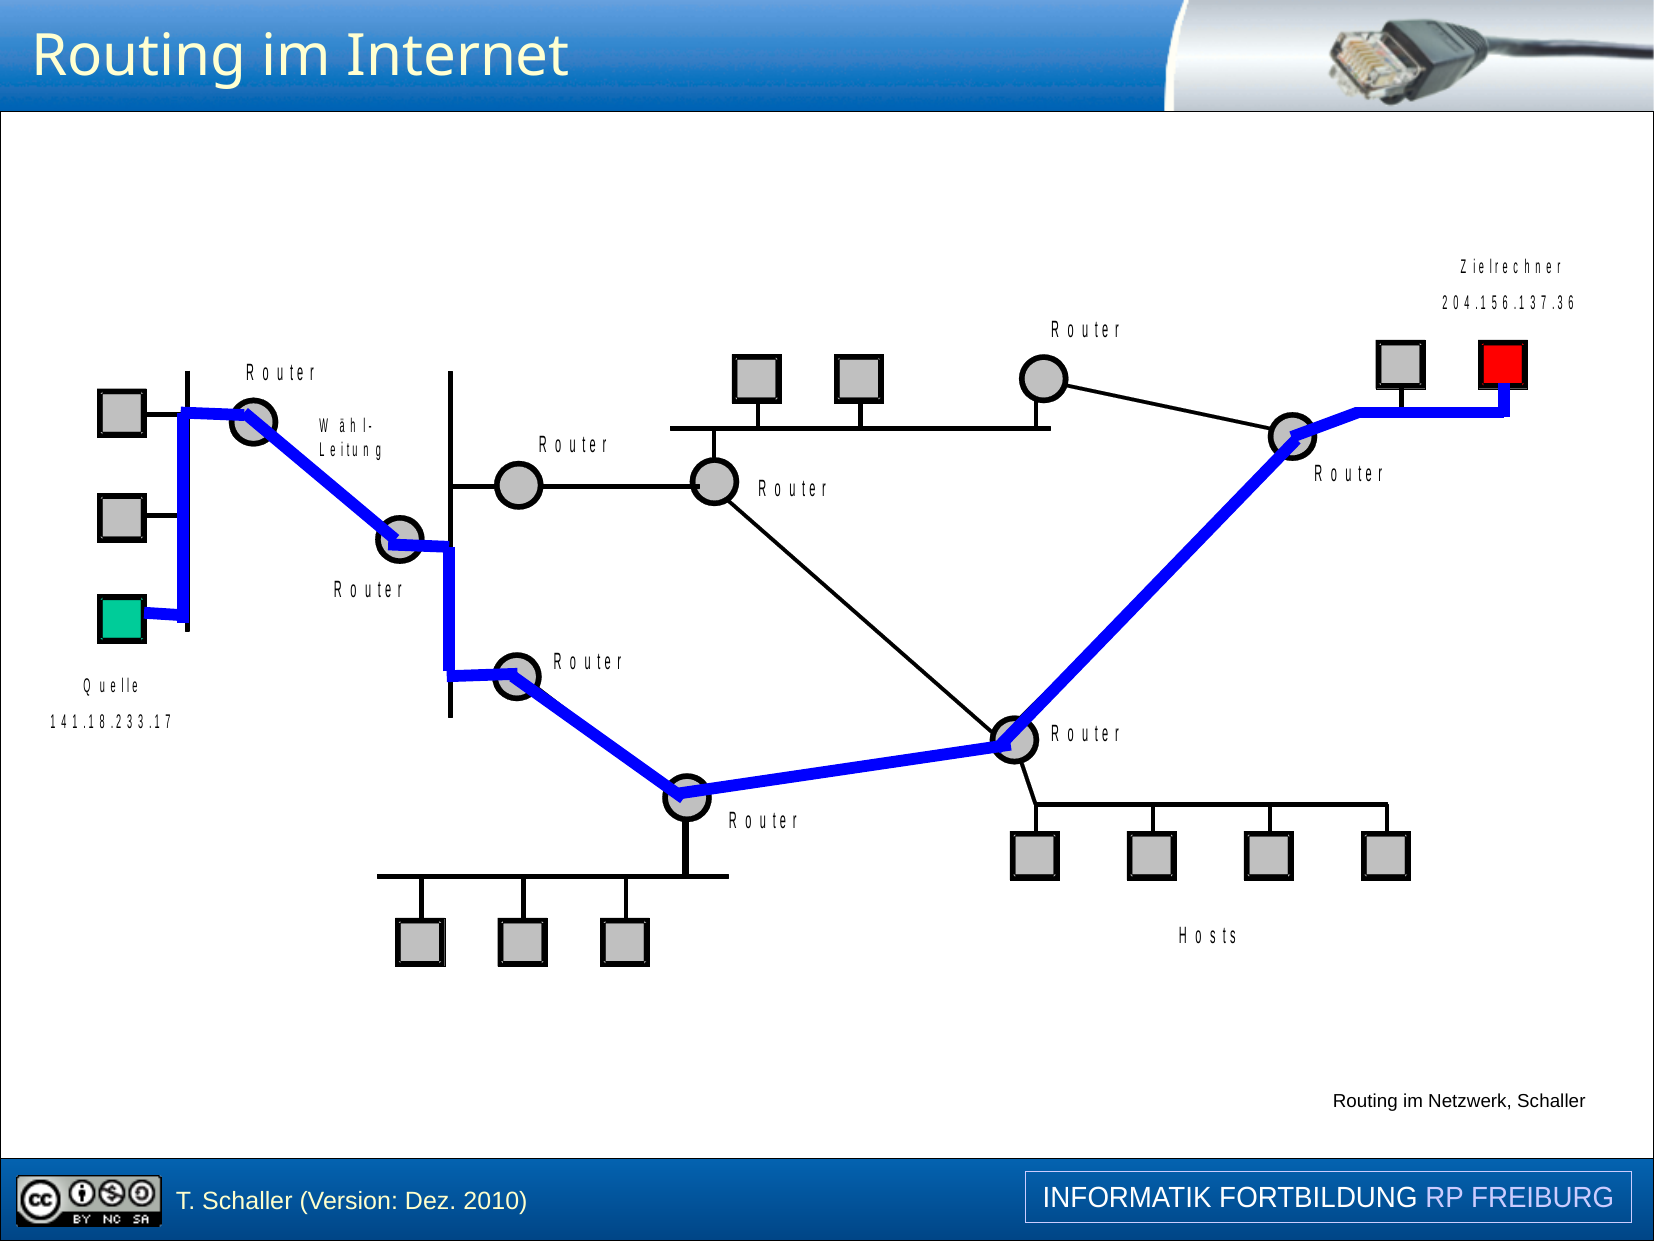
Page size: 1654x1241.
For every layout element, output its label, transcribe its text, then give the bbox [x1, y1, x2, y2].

picture [37, 246, 1593, 968]
text_box Routing im Netzwerk, Schaller [1318, 1083, 1602, 1121]
title Routing im Internet [31, 18, 1151, 89]
picture [16, 1175, 162, 1227]
picture [0, 0, 1654, 111]
